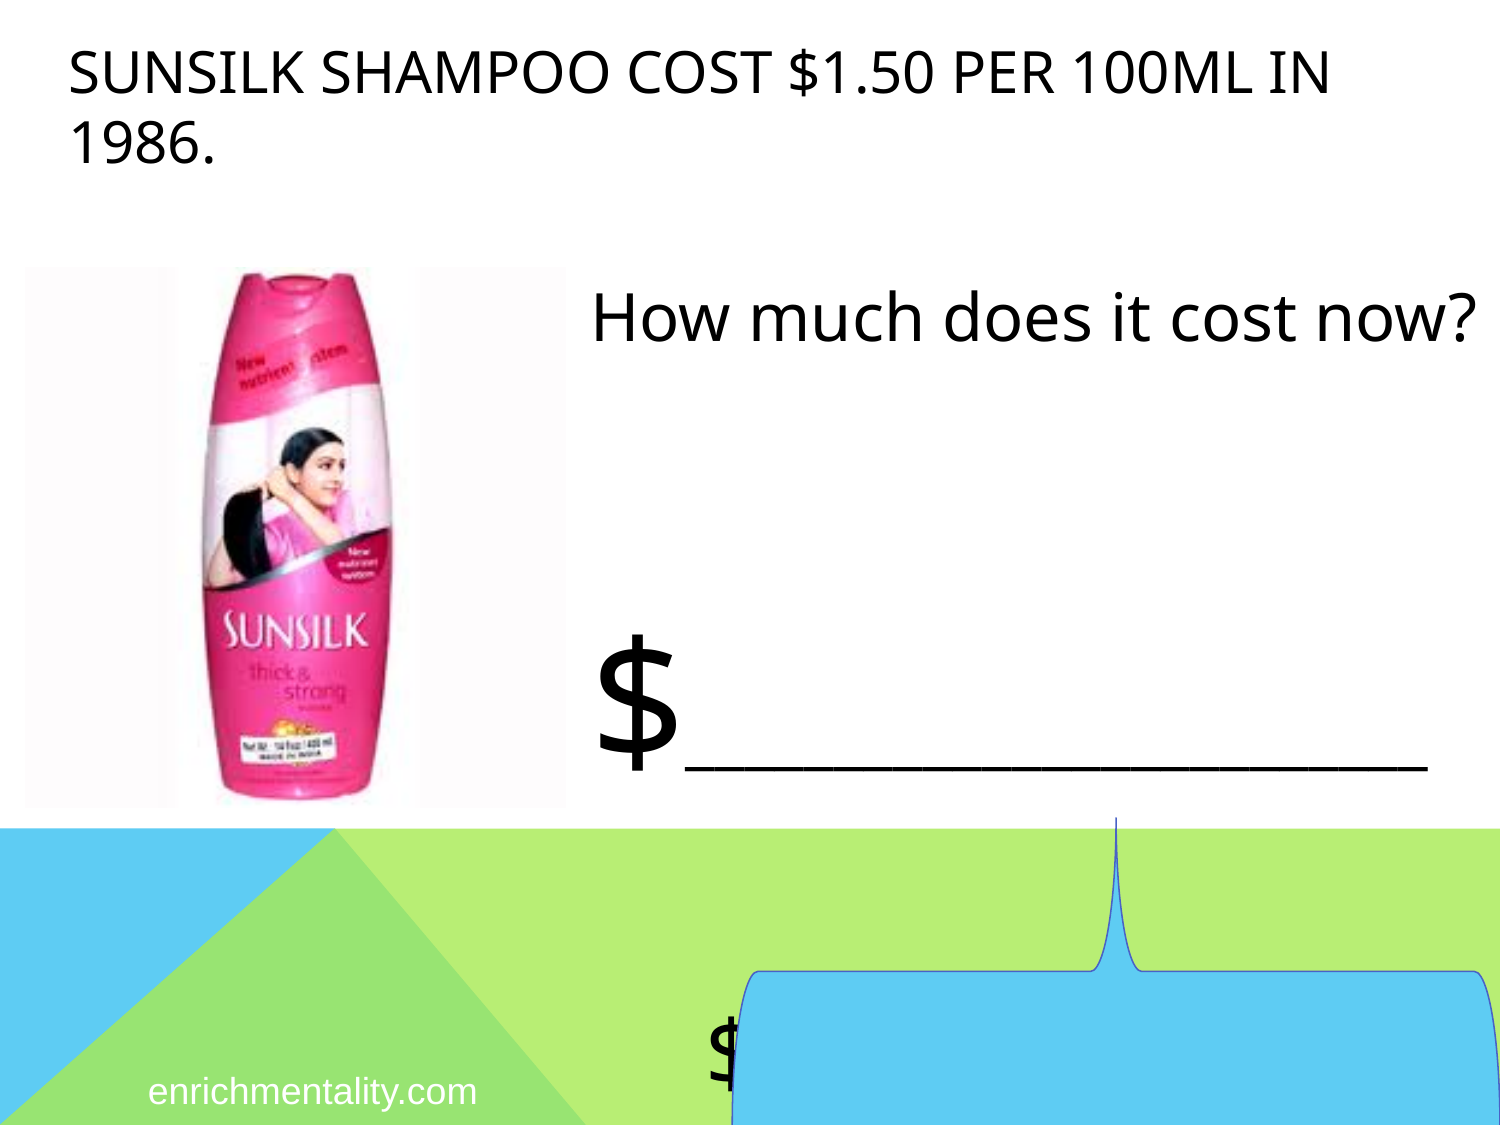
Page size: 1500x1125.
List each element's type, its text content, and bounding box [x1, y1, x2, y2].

picture [25, 267, 566, 808]
text_box enrichmentality.com [118, 1062, 508, 1120]
text_box [732, 817, 1500, 1125]
text_box How much does it cost now? $_________________________ [575, 267, 1494, 802]
text_box $1.25 per 100ml [690, 987, 746, 1113]
title Sunsilk Shampoo cost $1.50 per 100ml in 1986. [53, 60, 1500, 150]
